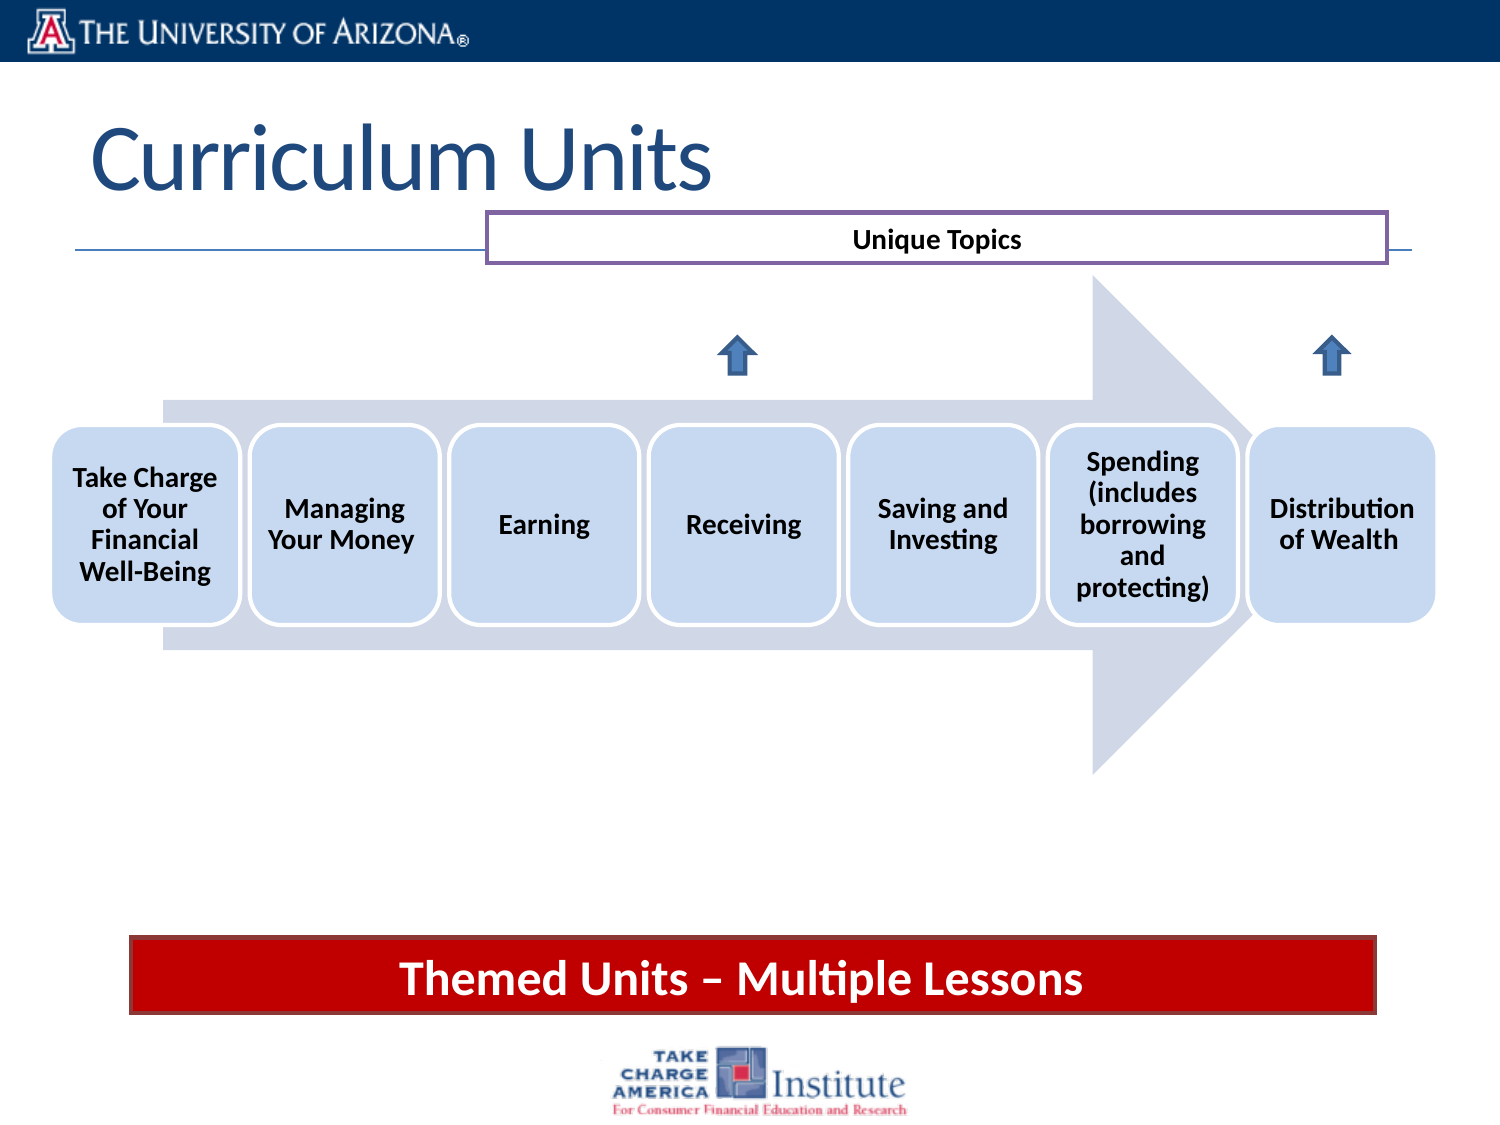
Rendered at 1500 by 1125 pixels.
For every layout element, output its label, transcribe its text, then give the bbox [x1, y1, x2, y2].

text_box [721, 337, 754, 374]
title Curriculum Units [75, 62, 1413, 243]
text_box Receiving [648, 424, 839, 626]
text_box [163, 274, 1254, 776]
text_box Distribution of Wealth [1247, 424, 1438, 626]
text_box Earning [449, 424, 640, 626]
text_box Spending (includes borrowing and protecting) [1047, 424, 1238, 626]
text_box Saving and Investing [848, 424, 1039, 626]
text_box Managing Your Money [249, 424, 440, 626]
text_box Take Charge of Your Financial Well-Being [50, 424, 241, 626]
text_box Unique Topics [487, 212, 1388, 263]
text_box Themed Units – Multiple Lessons [130, 937, 1376, 1014]
text_box [1317, 337, 1347, 374]
